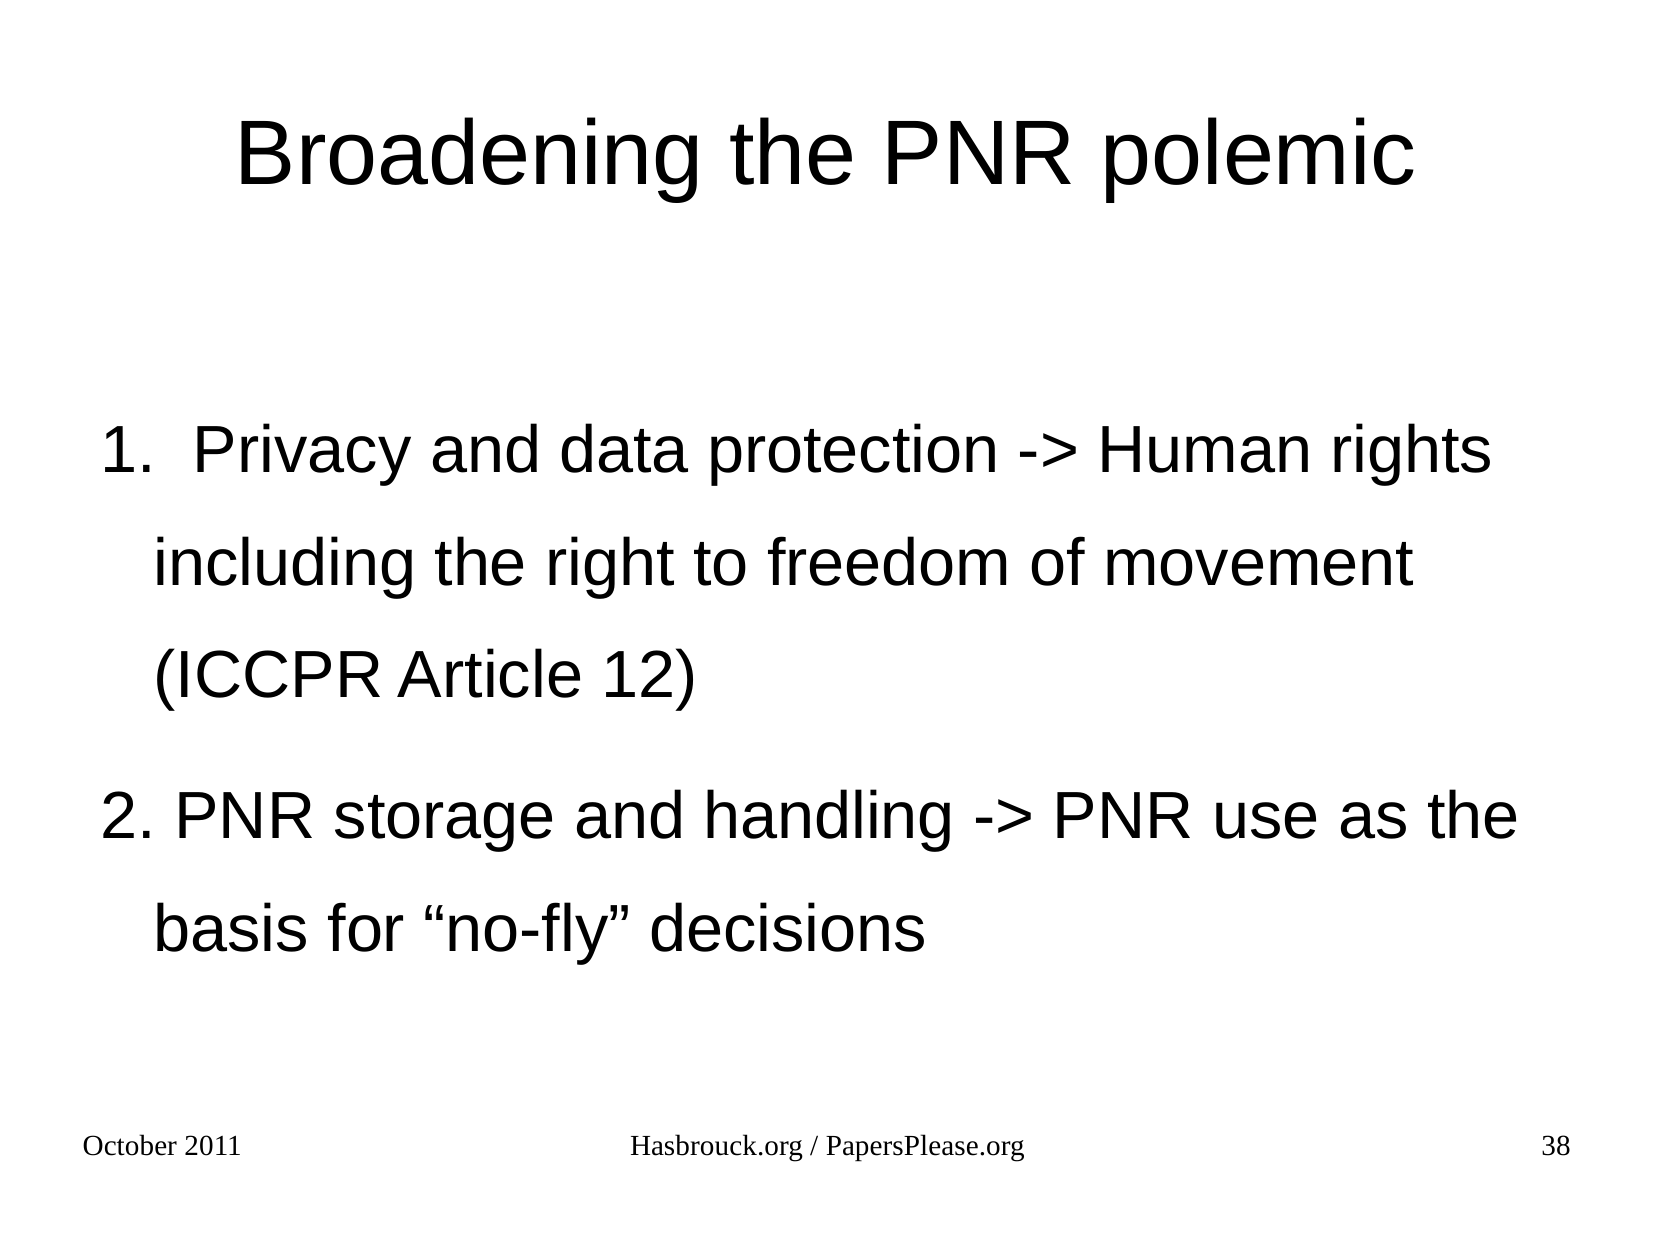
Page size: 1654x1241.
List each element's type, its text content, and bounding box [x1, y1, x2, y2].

list Privacy and data protection -> Human rights including the right to freedom of movement (ICCPR Article 12) PNR storage and handling -> PNR use as the basis for “no-fly” decisions [82, 375, 1571, 1013]
title Broadening the PNR polemic [82, 49, 1571, 257]
